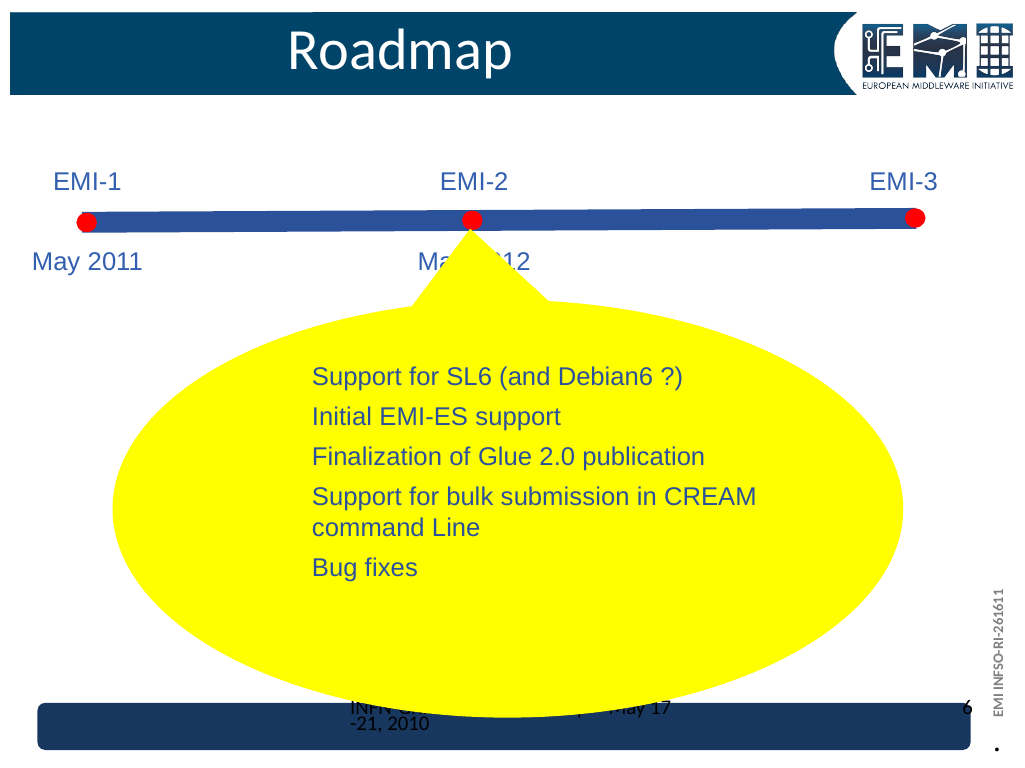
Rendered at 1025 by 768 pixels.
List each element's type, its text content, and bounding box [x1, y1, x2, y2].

text_box EMI-1 May 2011 [17, 156, 158, 284]
text_box [112, 228, 830, 718]
text_box Support for SL6 (and Debian6 ?) Initial EMI-ES support Finalization of Glue 2.0 publication Support for bulk submission in CREAM command Line Bug fixes [297, 351, 838, 630]
text_box [904, 208, 926, 228]
picture [1007, 23, 1013, 89]
picture [9, 12, 16, 95]
text_box [838, 393, 904, 624]
title Roadmap [252, 3, 1007, 89]
text_box EMI-2 May 2012 [402, 157, 546, 284]
picture [19, 12, 846, 95]
text_box EMI-3 [854, 157, 954, 204]
